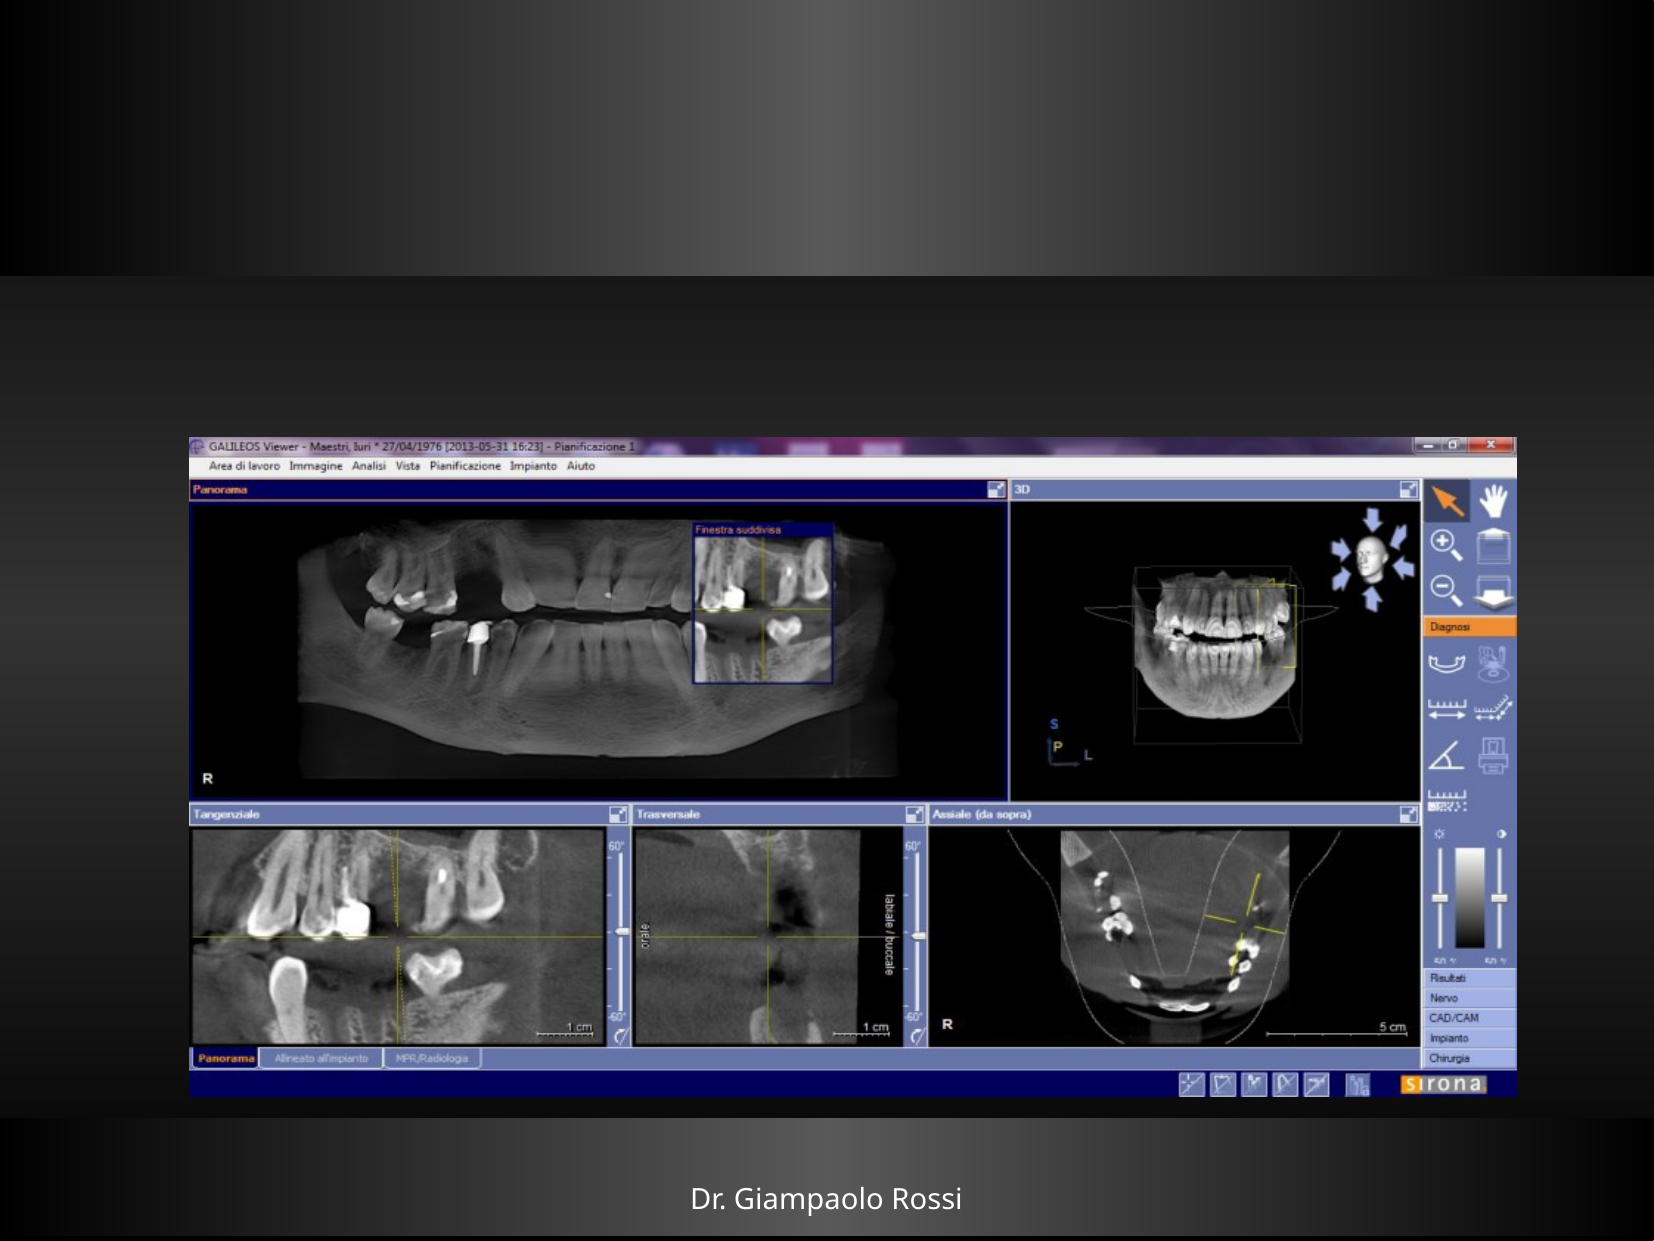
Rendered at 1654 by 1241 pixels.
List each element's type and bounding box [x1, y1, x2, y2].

picture [189, 437, 1517, 1097]
